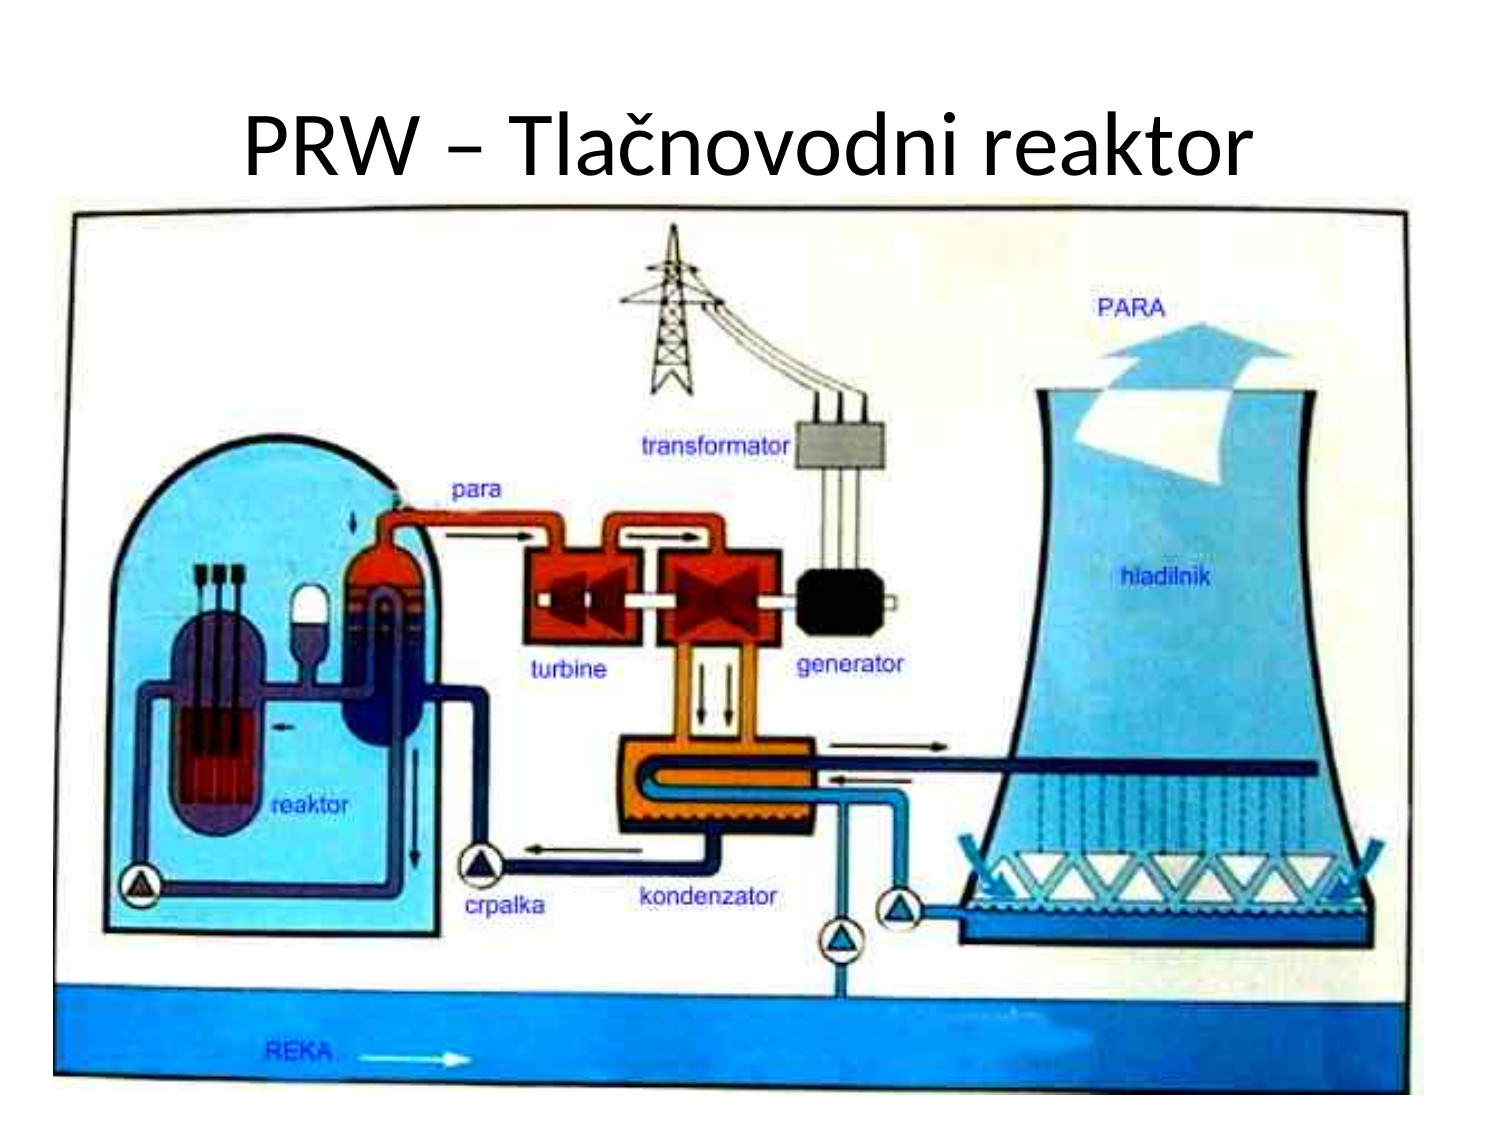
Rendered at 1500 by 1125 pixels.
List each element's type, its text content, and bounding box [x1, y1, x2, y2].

picture [53, 196, 1424, 1095]
text_box PRW – Tlačnovodni reaktor [75, 45, 1426, 233]
